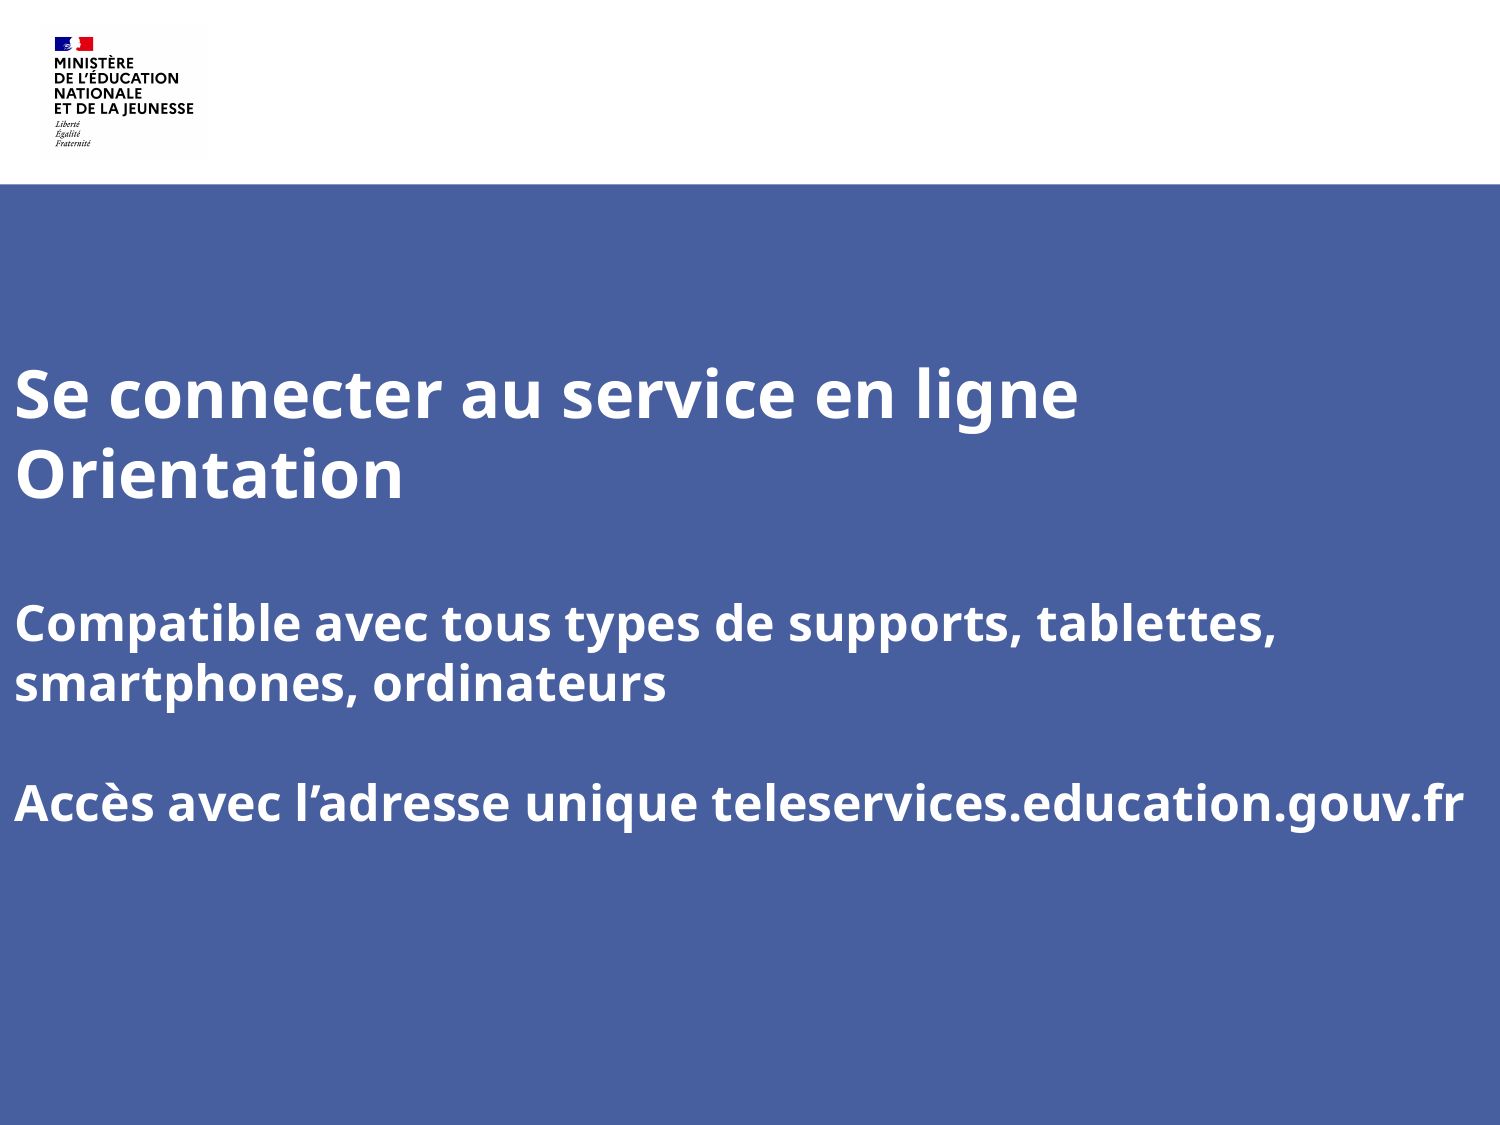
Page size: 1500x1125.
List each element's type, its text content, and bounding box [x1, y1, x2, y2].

picture [41, 23, 207, 160]
text_box Se connecter au service en ligne Orientation Compatible avec tous types de supports, tablettes, smartphones, ordinateurs Accès avec l’adresse unique teleservices.education.gouv.fr [0, 184, 1500, 1125]
